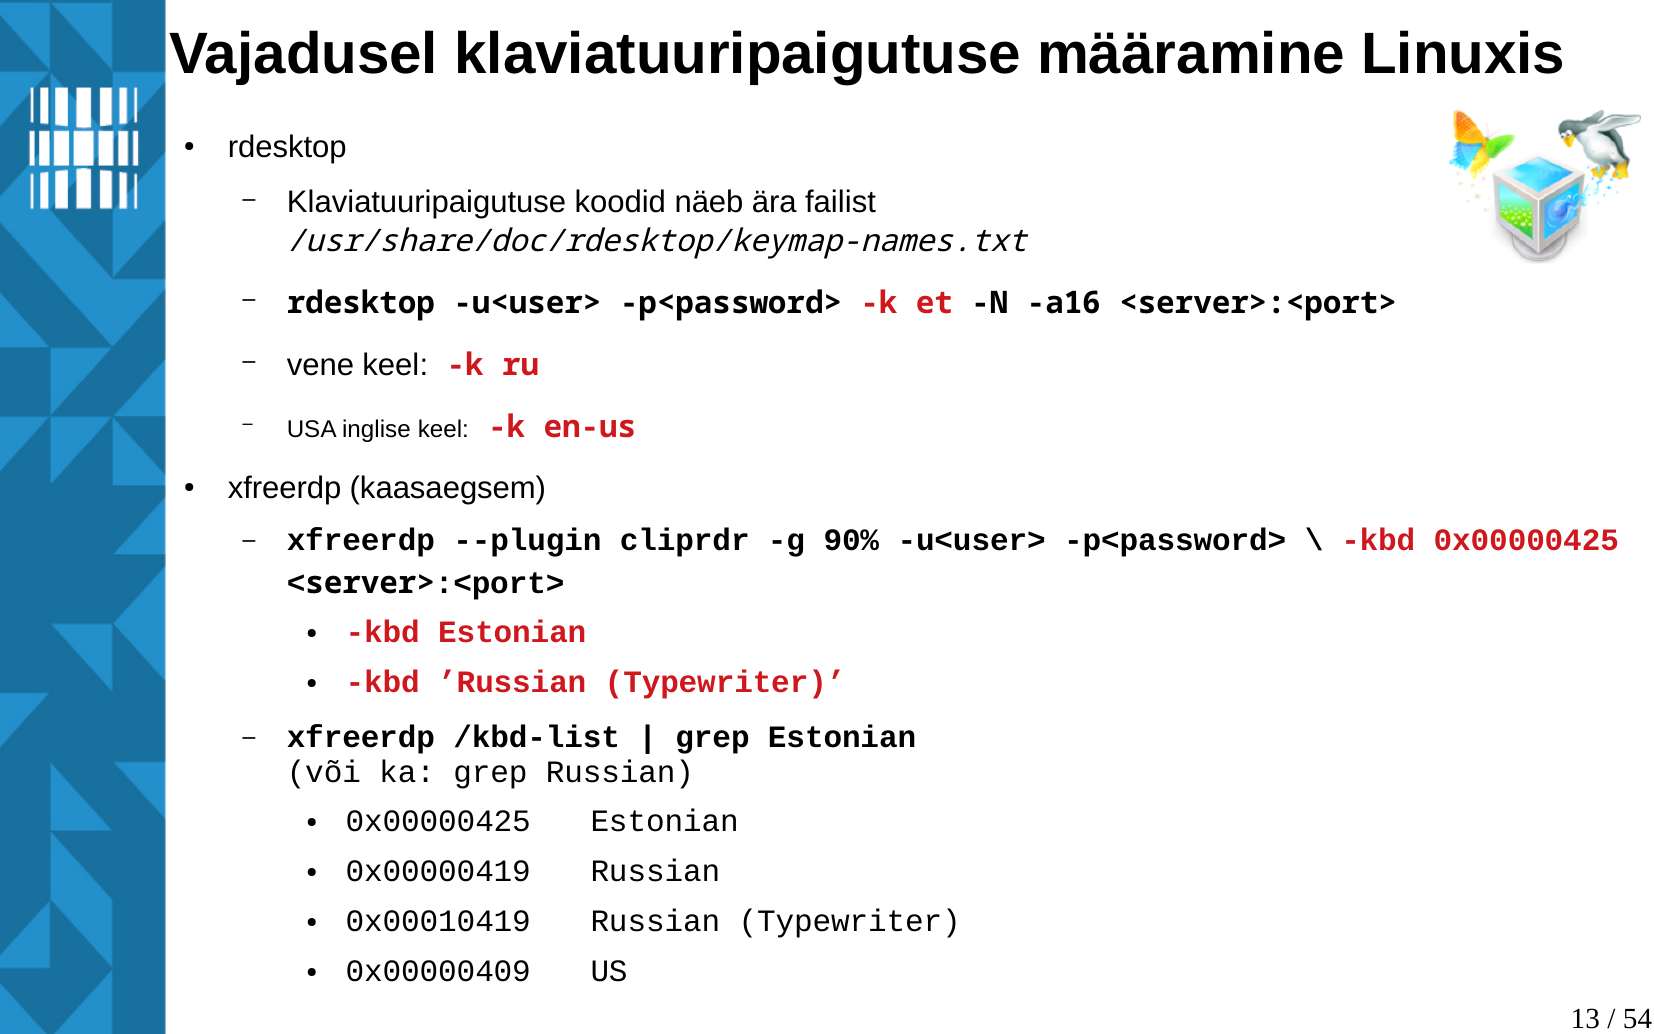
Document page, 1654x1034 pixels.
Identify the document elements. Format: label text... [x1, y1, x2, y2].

list rdesktop Klaviatuuripaigutuse koodid näeb ära failist /usr/share/doc/rdesktop/keymap-names.txt rdesktop -u<user> -p<password> -k et -N -a16 <server>:<port> vene keel: -k ru USA inglise keel: -k en-us xfreerdp (kaasaegsem) xfreerdp --plugin cliprdr -g 90% -u<user> -p<password> \ -kbd 0x00000425 <server>:<port> -kbd Estonian -kbd ’Russian (Typewriter)’ xfreerdp /kbd-list | grep Estonian (või ka: grep Russian) 0x00000425 Estonian 0x00000419 Russian 0x00010419 Russian (Typewriter) 0x00000409 US [169, 129, 1630, 997]
picture [1446, 106, 1647, 264]
title Vajadusel klaviatuuripaigutuse määramine Linuxis [169, 11, 1571, 95]
